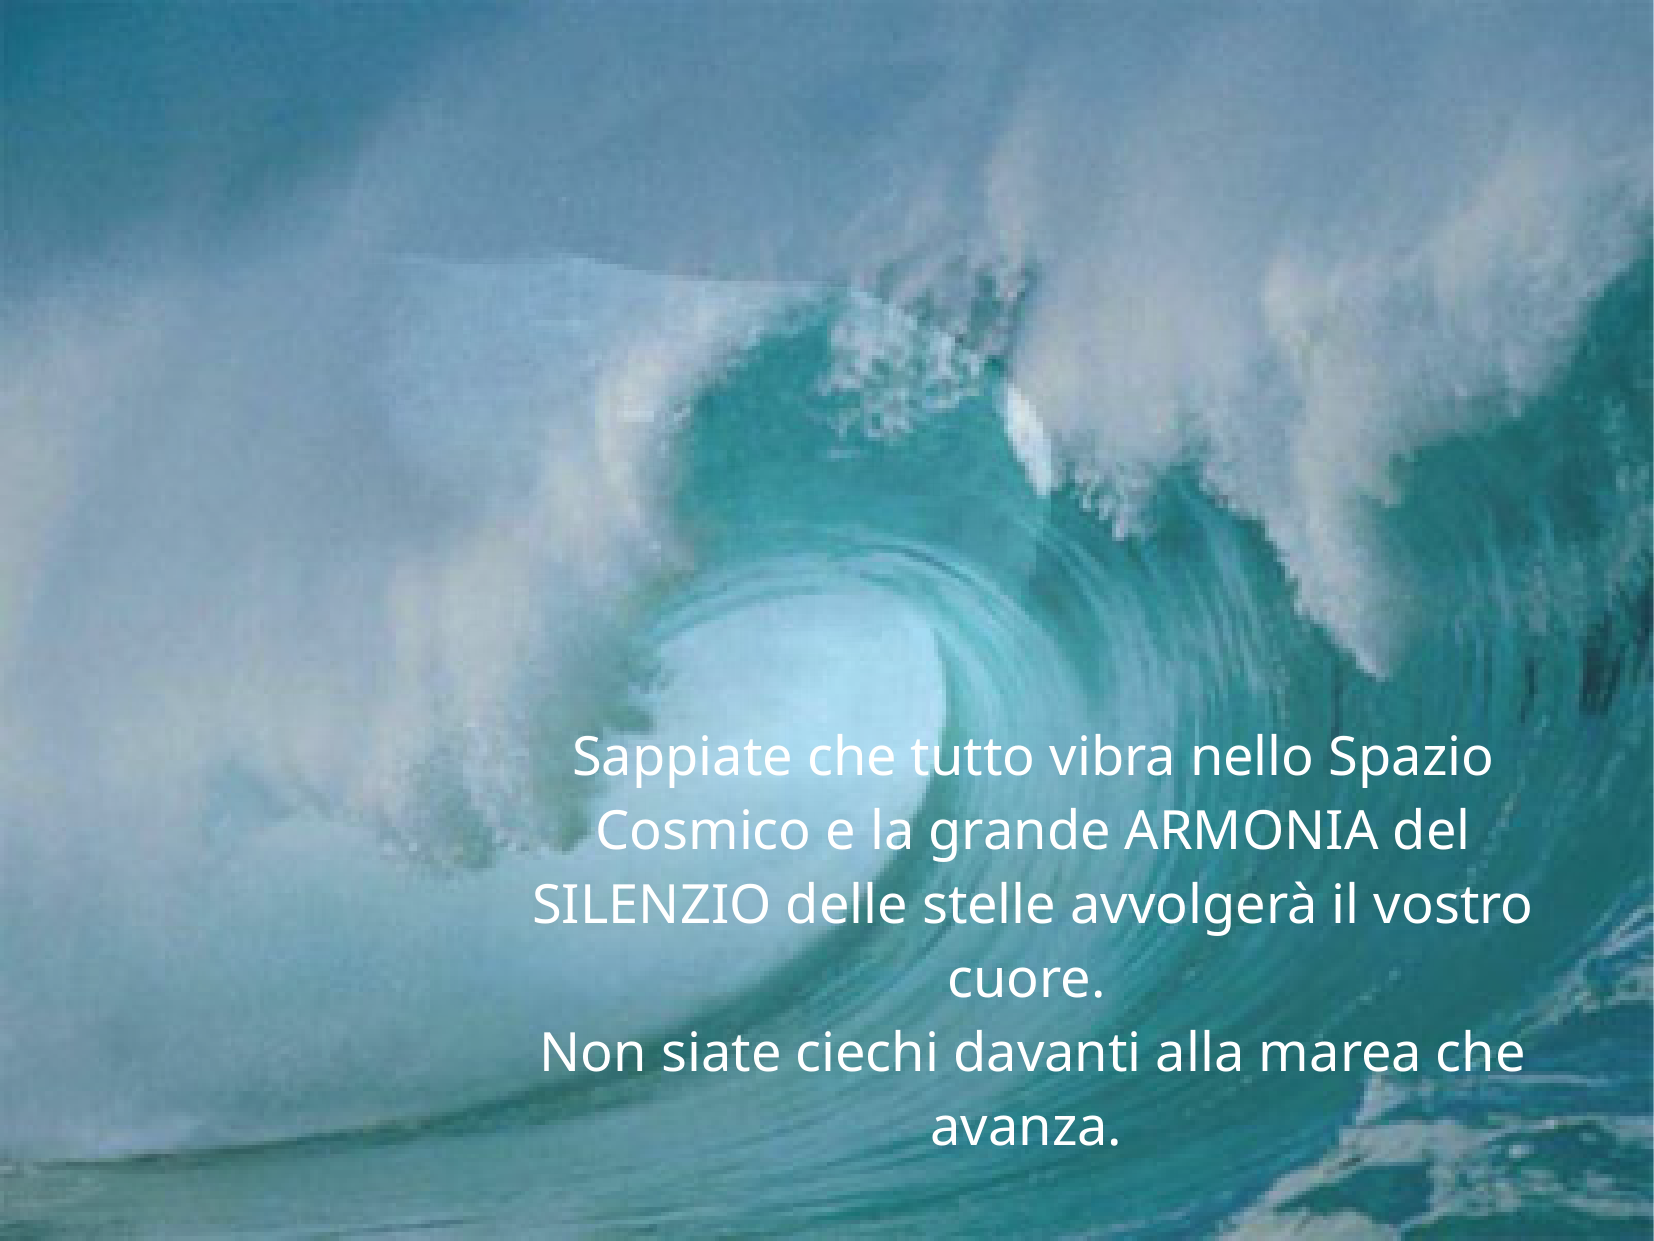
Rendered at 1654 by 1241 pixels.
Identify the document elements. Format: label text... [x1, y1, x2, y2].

title Sappiate che tutto vibra nello Spazio Cosmico e la grande ARMONIA del SILENZIO delle stelle avvolgerà il vostro cuore. Non siate ciechi davanti alla marea che avanza. [501, 728, 1565, 1211]
picture [0, 0, 1654, 1241]
